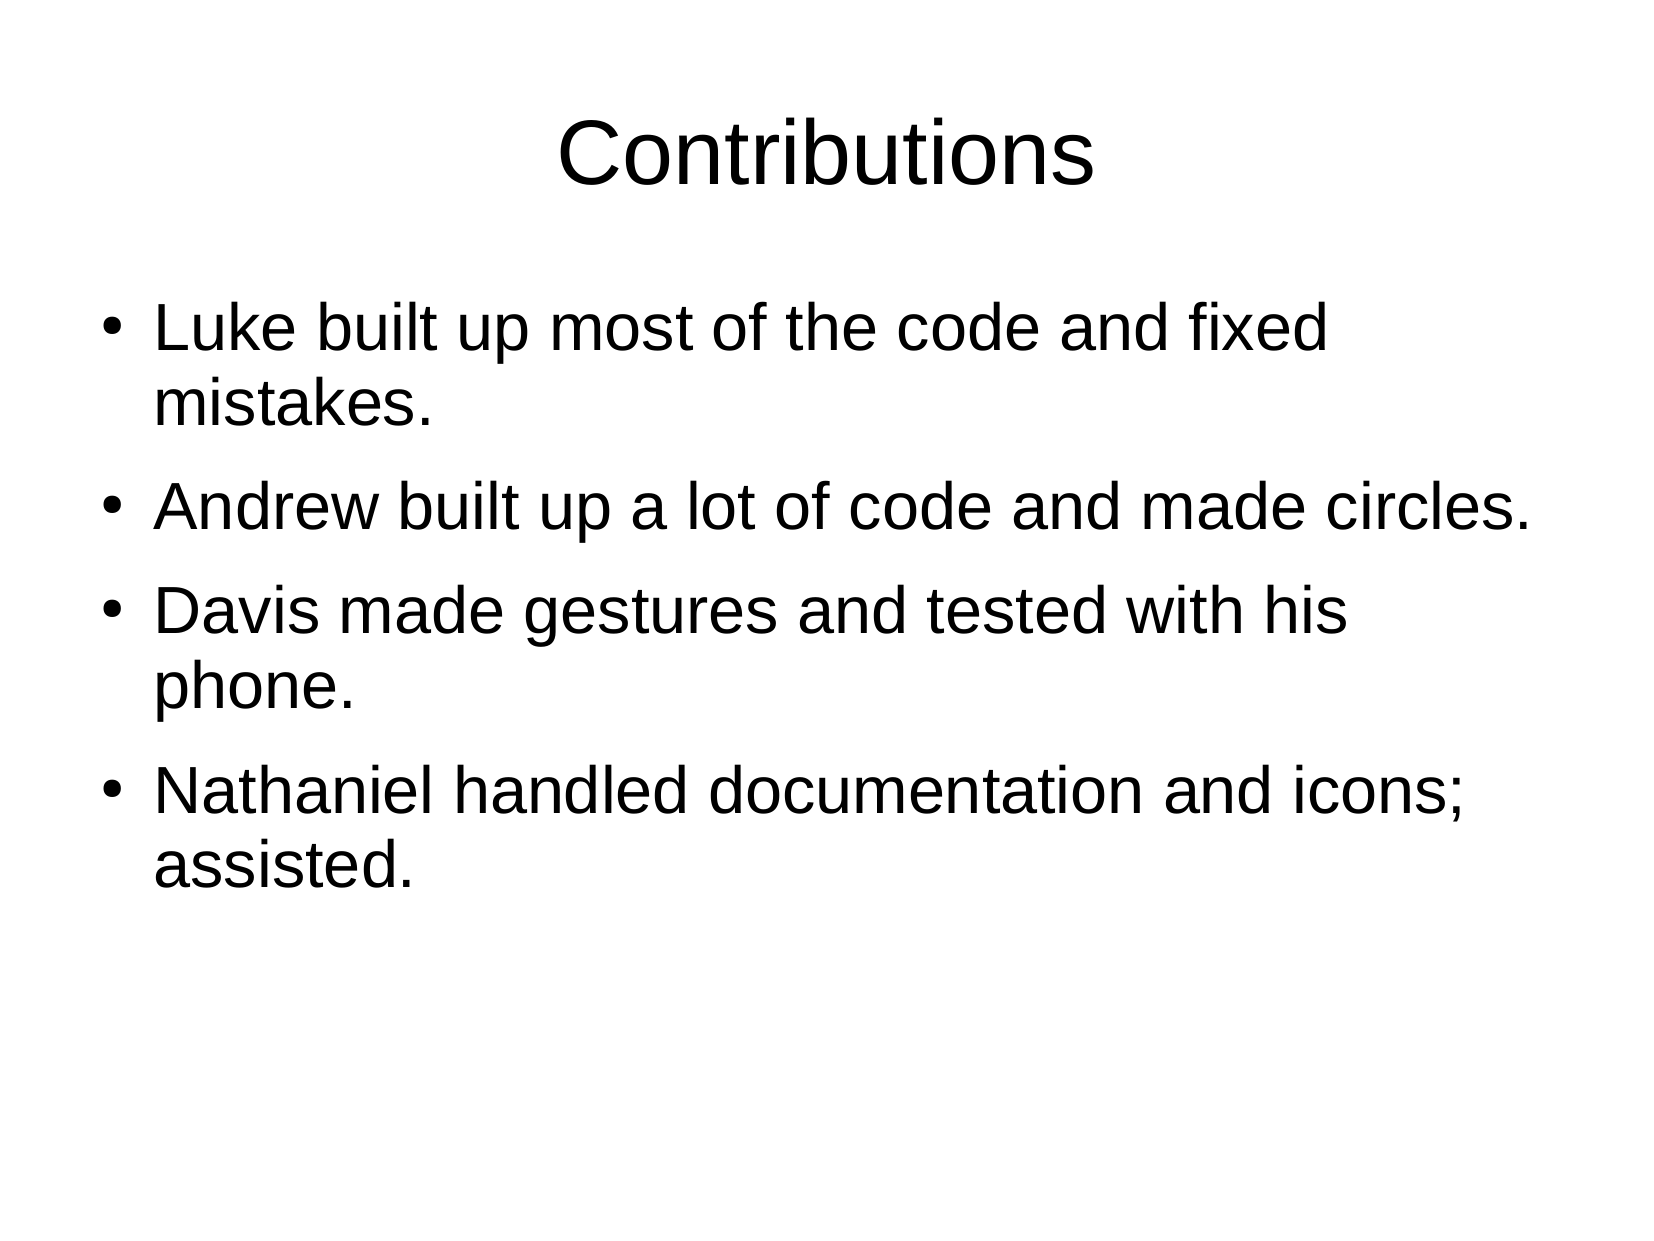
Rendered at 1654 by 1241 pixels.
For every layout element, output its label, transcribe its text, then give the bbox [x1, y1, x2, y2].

list Luke built up most of the code and fixed mistakes. Andrew built up a lot of code and made circles. Davis made gestures and tested with his phone. Nathaniel handled documentation and icons; assisted. [82, 290, 1571, 1010]
title Contributions [82, 49, 1571, 257]
